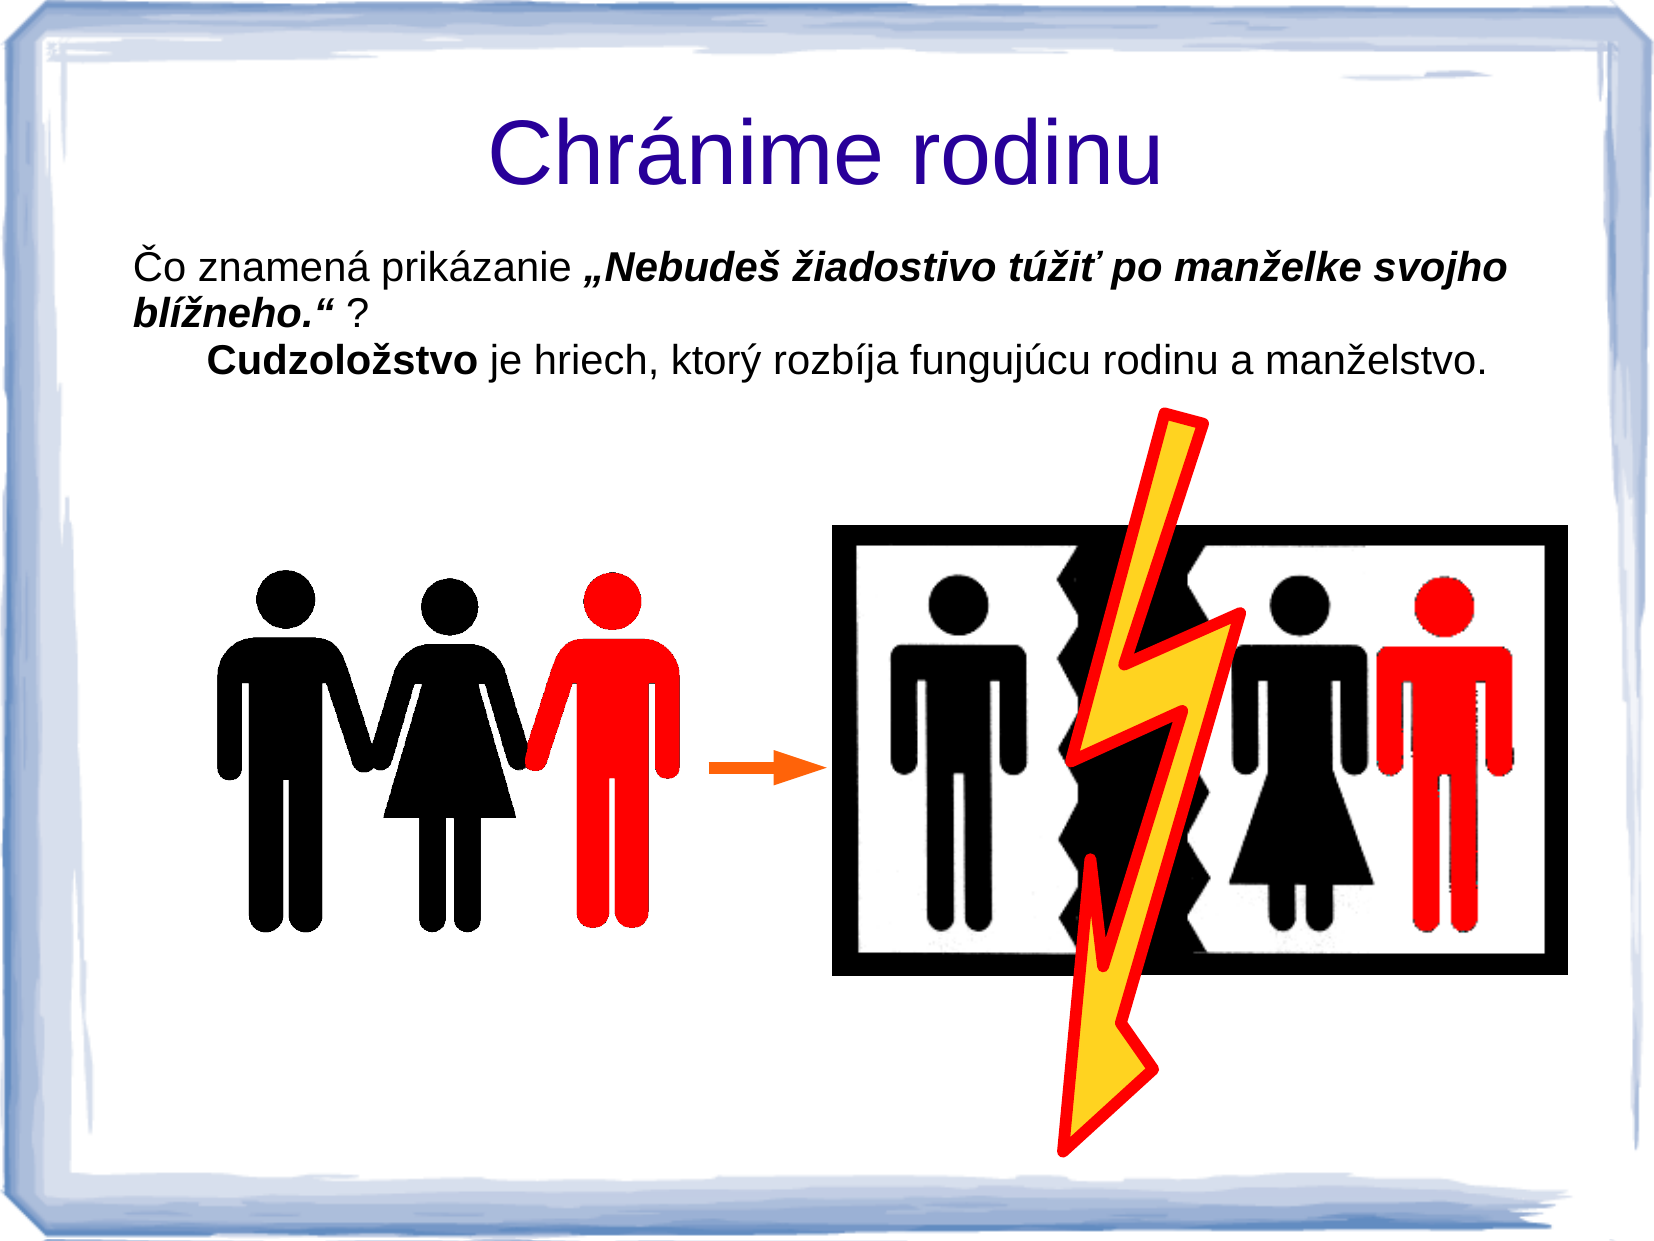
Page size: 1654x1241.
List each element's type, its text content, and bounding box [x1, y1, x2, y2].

text_box Čo znamená prikázanie „Nebudeš žiadostivo túžiť po manželke svojho blížneho.“ ? Cudzoložstvo je hriech, ktorý rozbíja fungujúcu rodinu a manželstvo. [118, 236, 1565, 391]
picture [0, 0, 1654, 1241]
title Chránime rodinu [82, 49, 1571, 257]
text_box [1062, 413, 1241, 1152]
